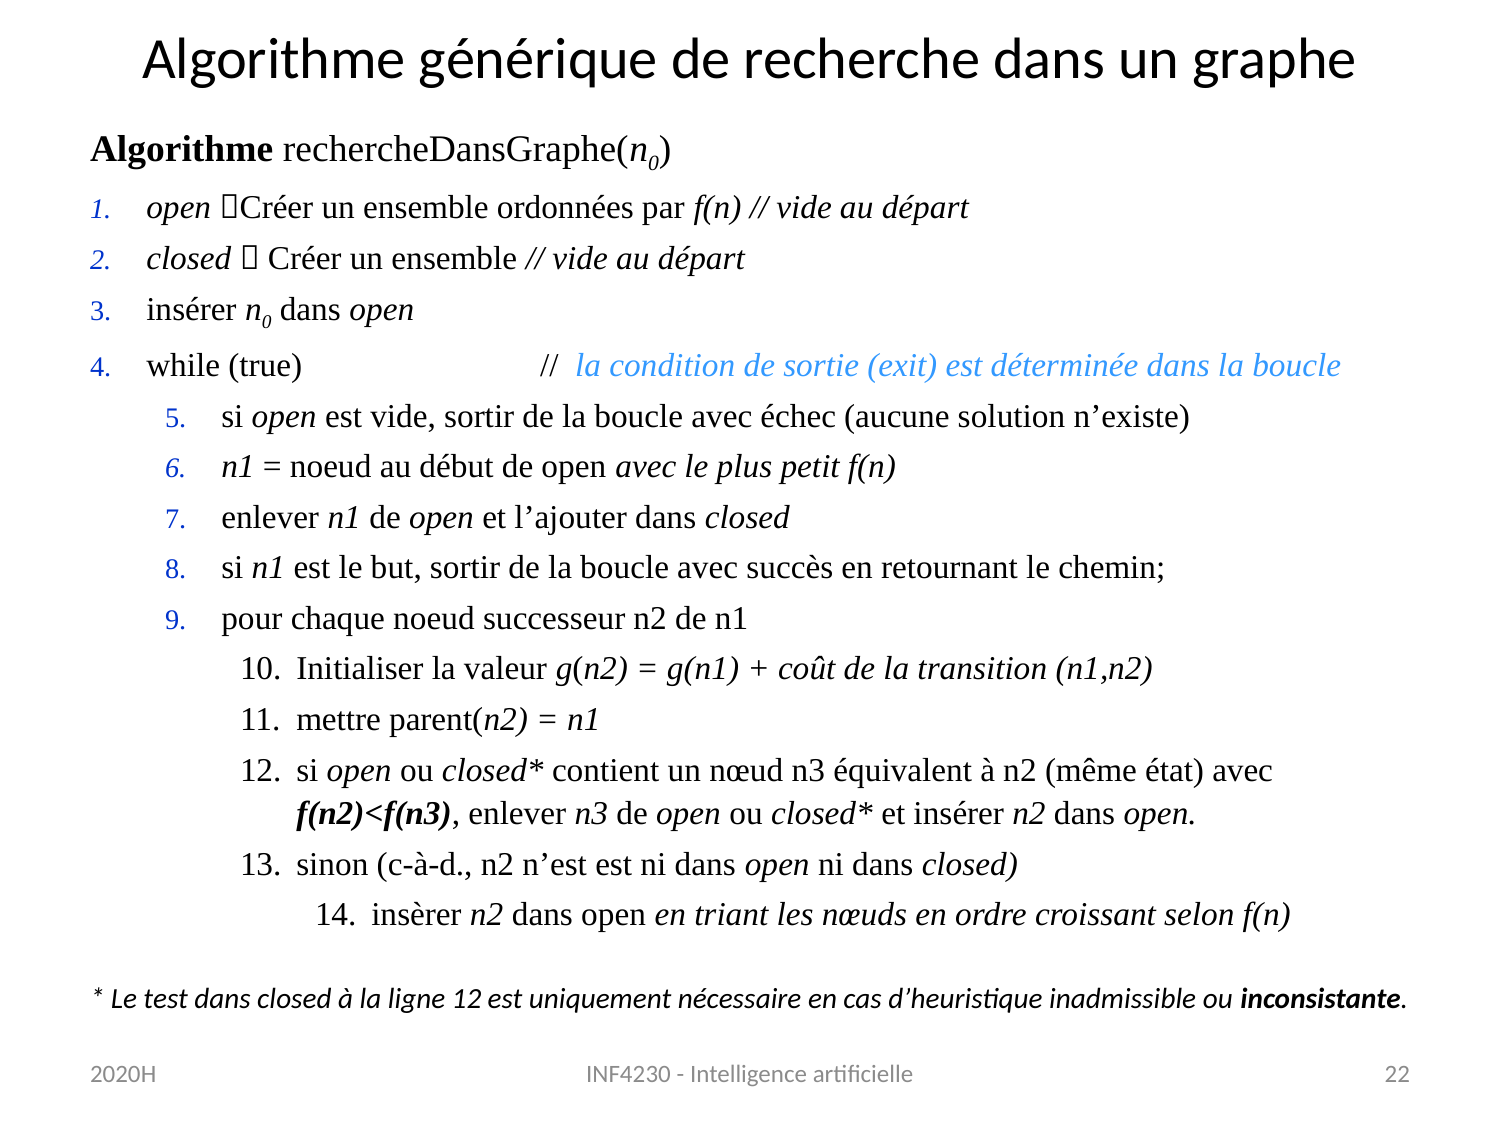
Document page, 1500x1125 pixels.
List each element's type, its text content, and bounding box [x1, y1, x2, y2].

slide_number 2020H [75, 1042, 425, 1103]
footer INF4230 - Intelligence artificielle [512, 1042, 988, 1103]
title Algorithme générique de recherche dans un graphe [75, 0, 1425, 111]
list Algorithme rechercheDansGraphe(n0) open Créer un ensemble ordonnées par f(n) // vide au départ closed  Créer un ensemble // vide au départ insérer n0 dans open while (true) // la condition de sortie (exit) est déterminée dans la boucle si open est vide, sortir de la boucle avec échec (aucune solution n’existe) n1 = noeud au début de open avec le plus petit f(n) enlever n1 de open et l’ajouter dans closed si n1 est le but, sortir de la boucle avec succès en retournant le chemin; pour chaque noeud successeur n2 de n1 Initialiser la valeur g(n2) = g(n1) + coût de la transition (n1,n2) mettre parent(n2) = n1 si open ou closed* contient un nœud n3 équivalent à n2 (même état) avec f(n2)<f(n3), enlever n3 de open ou closed* et insérer n2 dans open. sinon (c-à-d., n2 n’est est ni dans open ni dans closed) insèrer n2 dans open en triant les nœuds en ordre croissant selon f(n) * Le test dans closed à la ligne 12 est uniquement nécessaire en cas d’heuristique inadmissible ou inconsistante. [75, 111, 1425, 1057]
slide_number <numéro> [1074, 1042, 1425, 1103]
